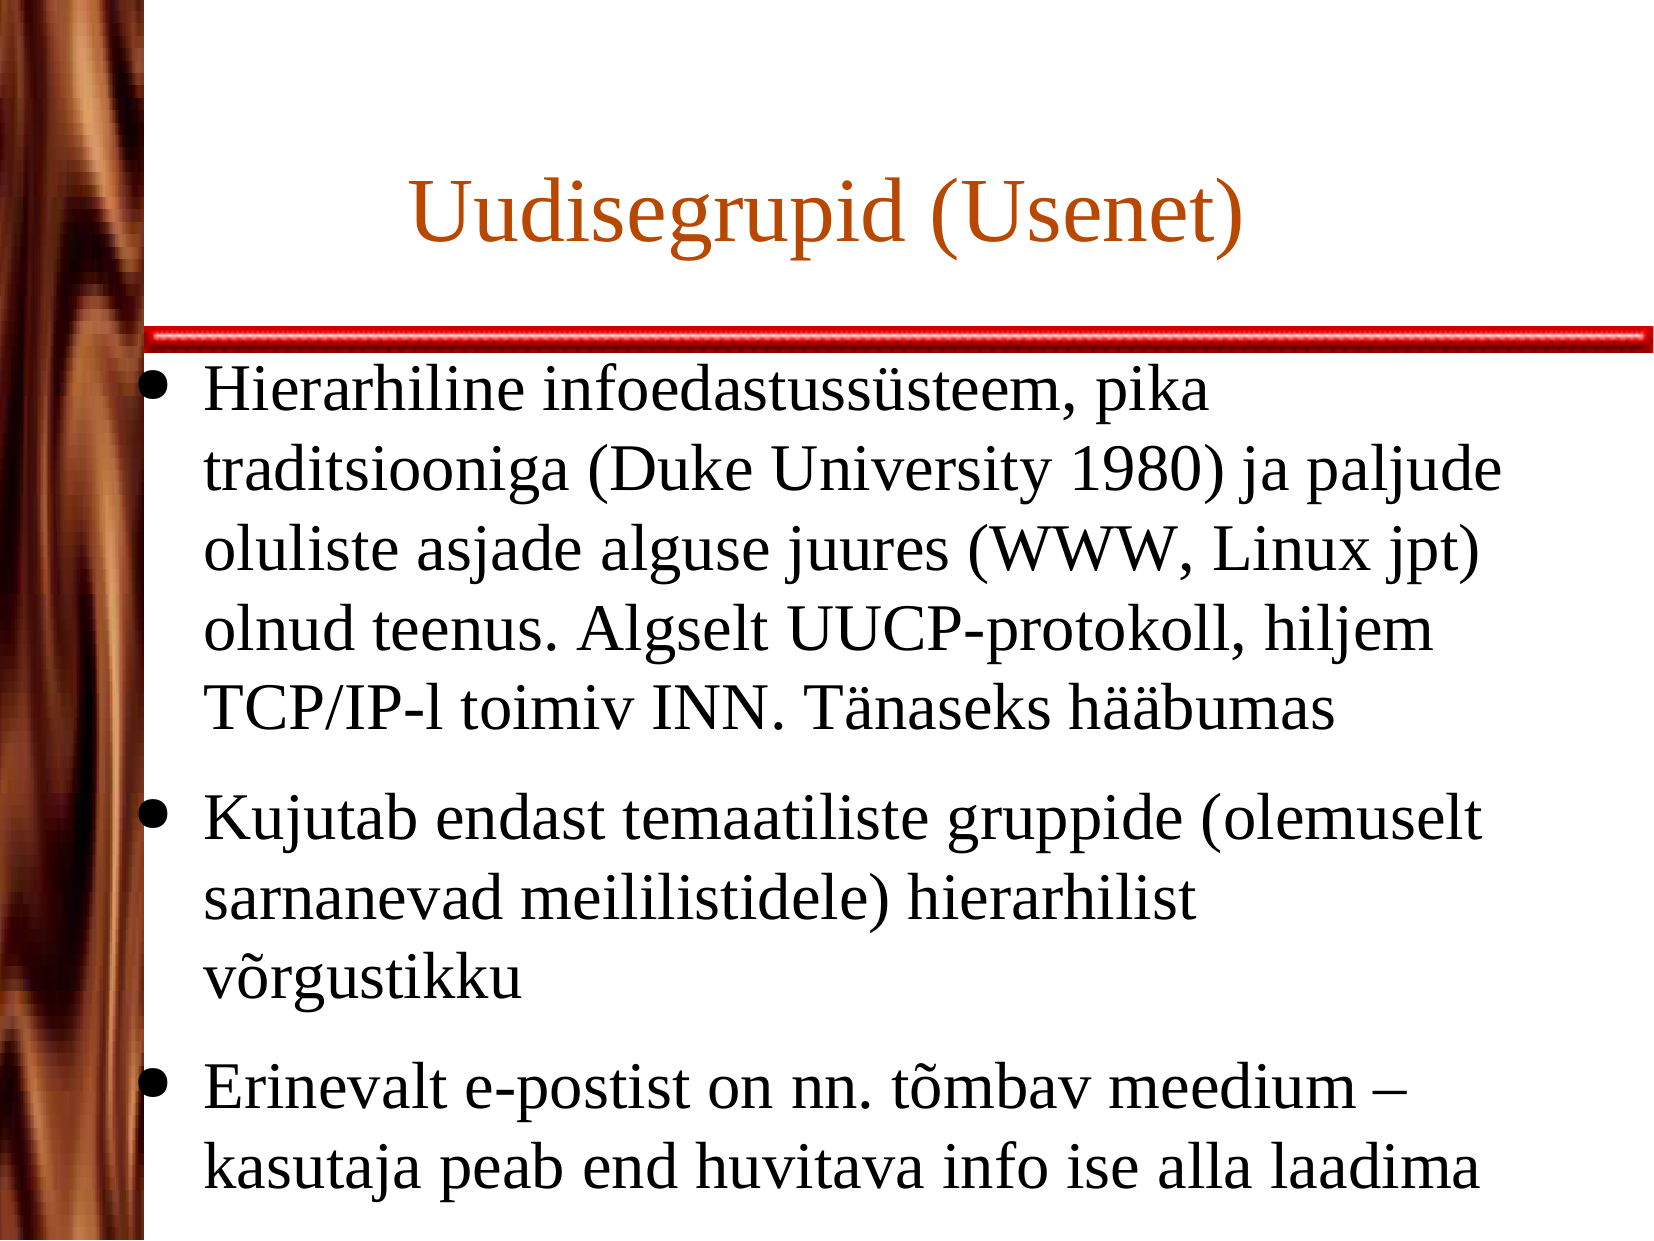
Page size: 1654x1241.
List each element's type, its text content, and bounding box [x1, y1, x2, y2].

picture [0, 0, 1654, 1240]
title Uudisegrupid (Usenet) [121, 100, 1533, 312]
list Hierarhiline infoedastussüsteem, pika traditsiooniga (Duke University 1980) ja paljude oluliste asjade alguse juures (WWW, Linux jpt) olnud teenus. Algselt UUCP-protokoll, hiljem TCP/IP-l toimiv INN. Tänaseks hääbumas Kujutab endast temaatiliste gruppide (olemuselt sarnanevad meililistidele) hierarhilist võrgustikku Erinevalt e-postist on nn. tõmbav meedium – kasutaja peab end huvitava info ise alla laadima [121, 344, 1533, 1197]
